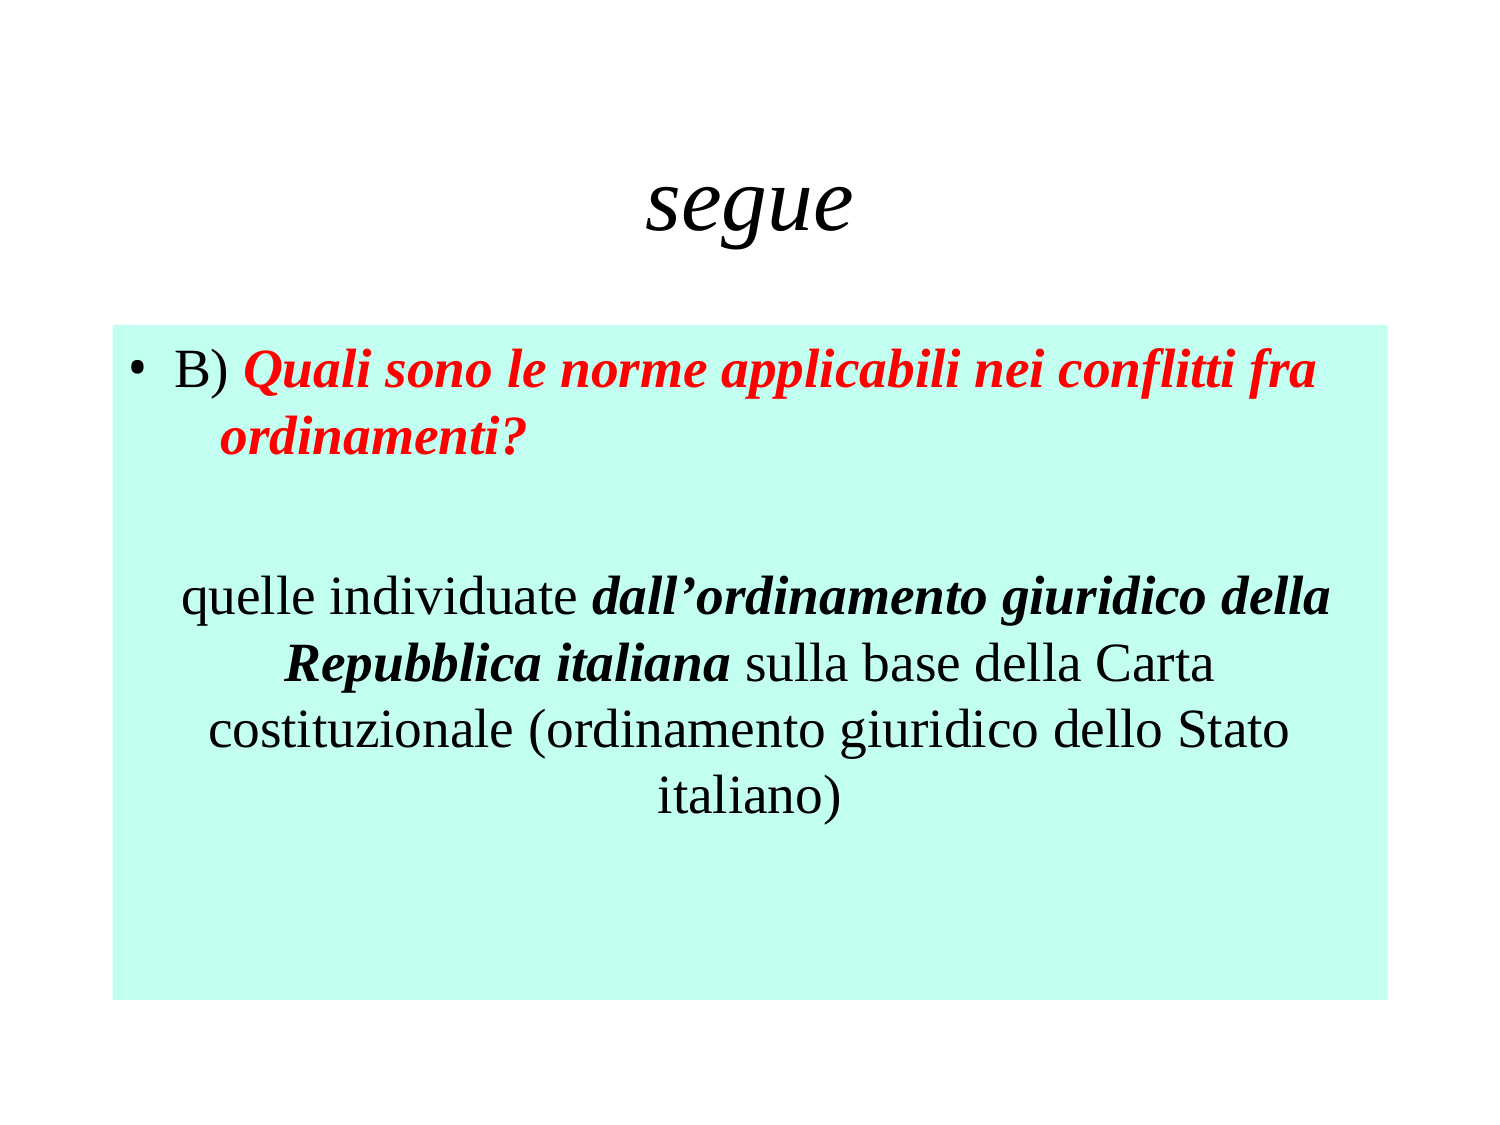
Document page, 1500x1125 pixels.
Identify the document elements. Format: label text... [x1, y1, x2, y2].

list B) Quali sono le norme applicabili nei conflitti fra ordinamenti? quelle individuate dall’ordinamento giuridico della Repubblica italiana sulla base della Carta costituzionale (ordinamento giuridico dello Stato italiano) [112, 324, 1388, 1000]
title segue [112, 99, 1388, 288]
